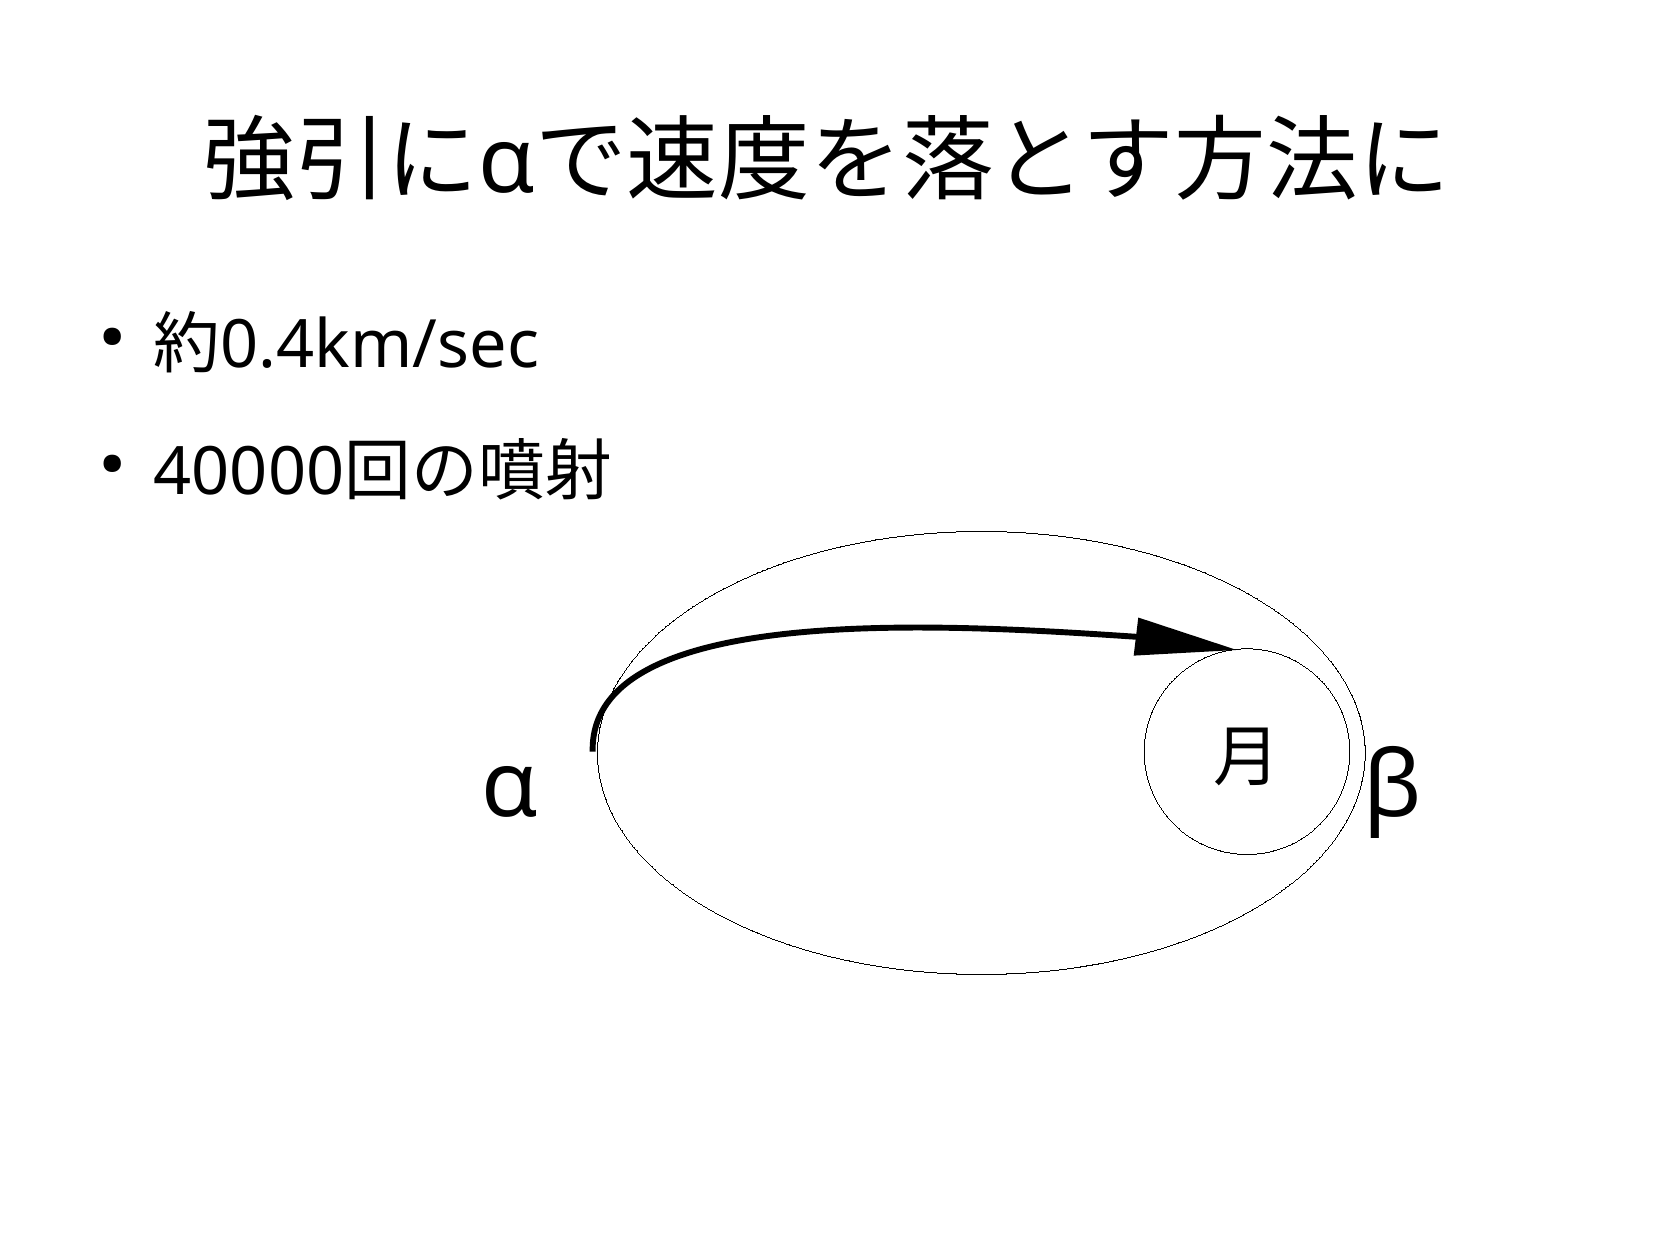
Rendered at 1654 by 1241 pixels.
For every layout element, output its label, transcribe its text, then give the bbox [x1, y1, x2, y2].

text_box α β [466, 702, 1506, 816]
text_box 月 [1166, 816, 1328, 855]
text_box 月 [1156, 648, 1338, 702]
list 約0.4km/sec 40000回の噴射 [82, 290, 1571, 1109]
title 強引にαで速度を落とす方法に [82, 56, 1571, 250]
